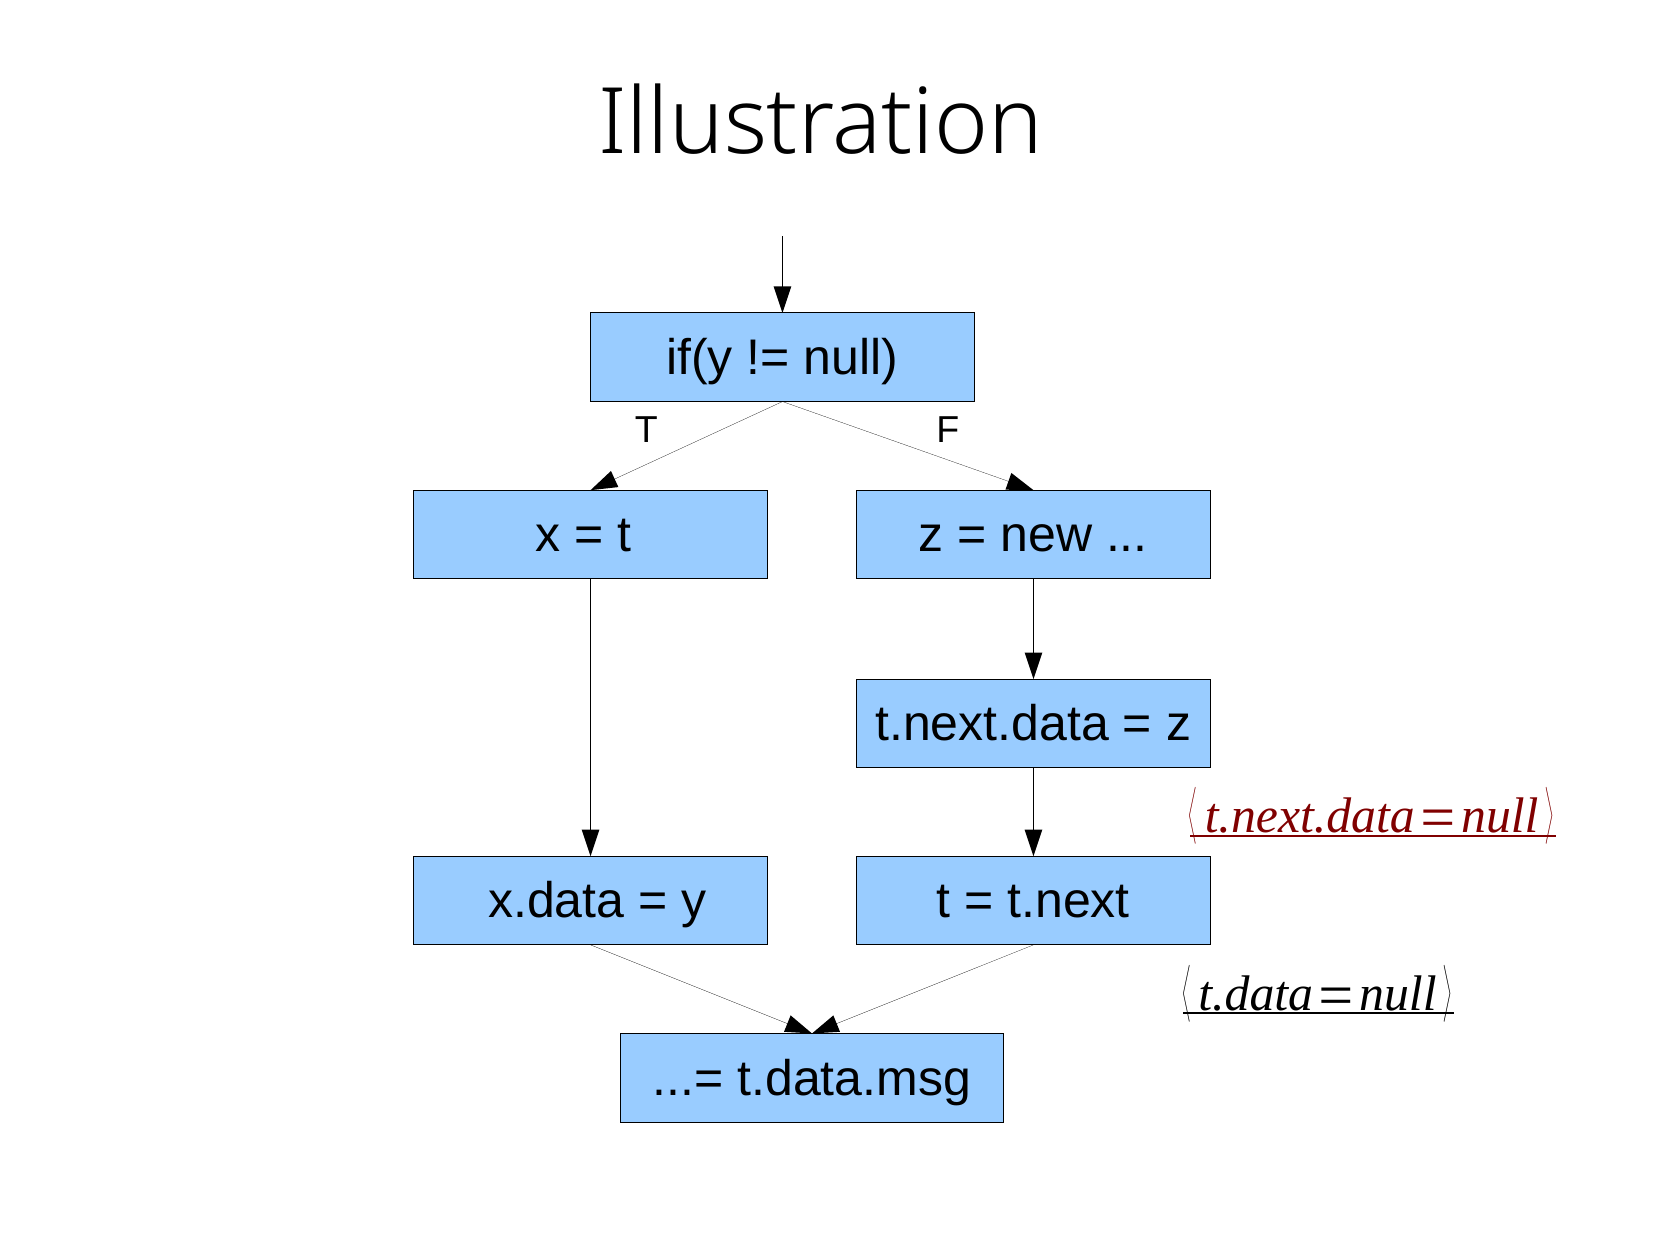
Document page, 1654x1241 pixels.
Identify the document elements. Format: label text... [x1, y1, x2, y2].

text_box t = t.next [856, 856, 1211, 945]
text_box if(y != null) [590, 312, 975, 402]
text_box x = t [413, 490, 768, 579]
text_box ...= t.data.msg [620, 1033, 1004, 1123]
title Illustration [76, 58, 1565, 178]
chart [1181, 785, 1564, 847]
text_box F [921, 401, 975, 459]
chart [1174, 962, 1463, 1024]
text_box x.data = y [413, 856, 768, 945]
text_box T [620, 401, 673, 459]
text_box z = new ... [856, 490, 1211, 579]
text_box t.next.data = z [856, 679, 1211, 768]
